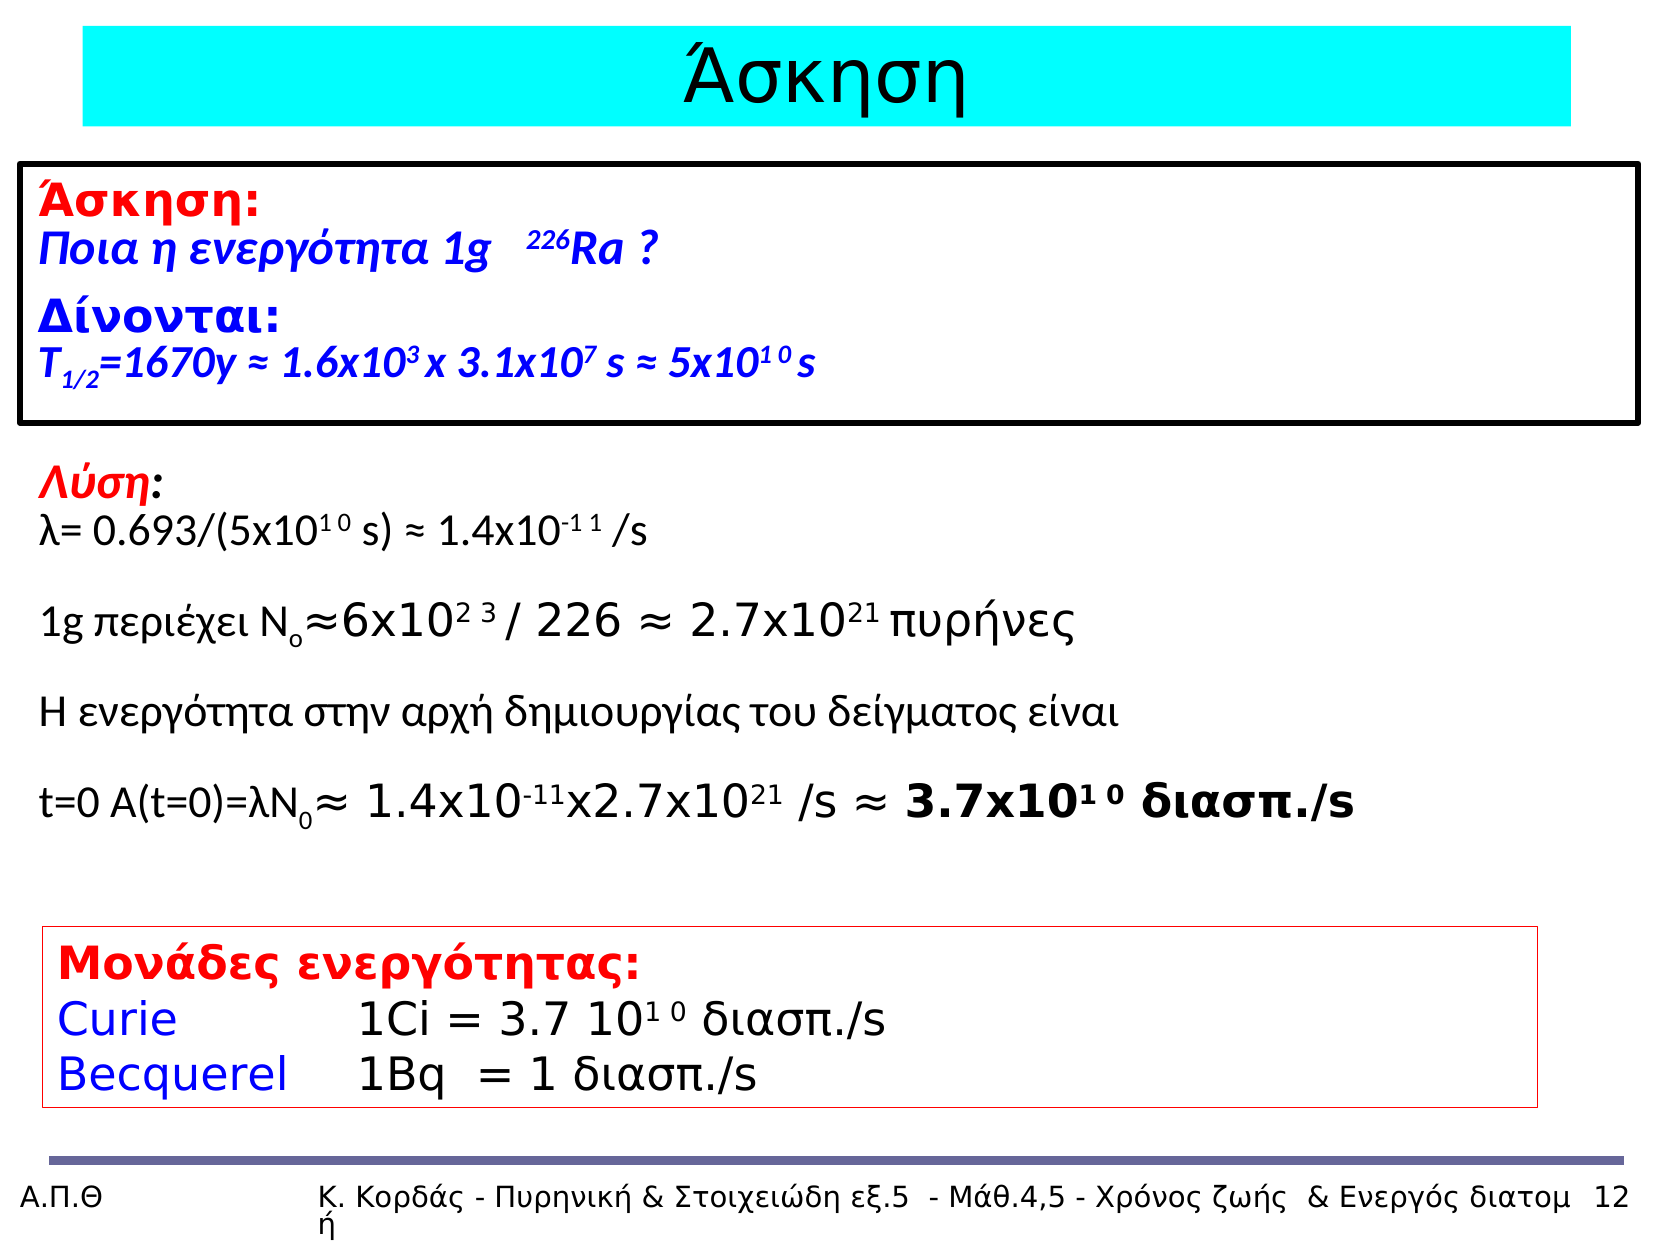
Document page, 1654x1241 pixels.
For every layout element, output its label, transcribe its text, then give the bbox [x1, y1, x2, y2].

title Άσκηση [82, 25, 1571, 127]
text_box Μονάδες ενεργότητας: Curie 1Ci = 3.7 101 0 διασπ./s Becquerel 1Bq = 1 διασπ./s [42, 926, 1538, 1108]
text_box Άσκηση: Ποια η ενεργότητα 1g 226Ra ? Δίνονται: T1/2=1670y ≈ 1.6x103 x 3.1x107 s ≈ 5x101 0 s [19, 163, 1639, 423]
text_box Λύση: λ= 0.693/(5x101 0 s) ≈ 1.4x10-1 1 /s 1g περιέχει Νο≈6x102 3 / 226 ≈ 2.7x1021 πυρήνες Η ενεργότητα στην αρχή δημιουργίας του δείγματος είναι t=0 Α(t=0)=λΝ0≈ 1.4x10-11x2.7x1021 /s ≈ 3.7x101 0 διασπ./s [23, 453, 1465, 867]
